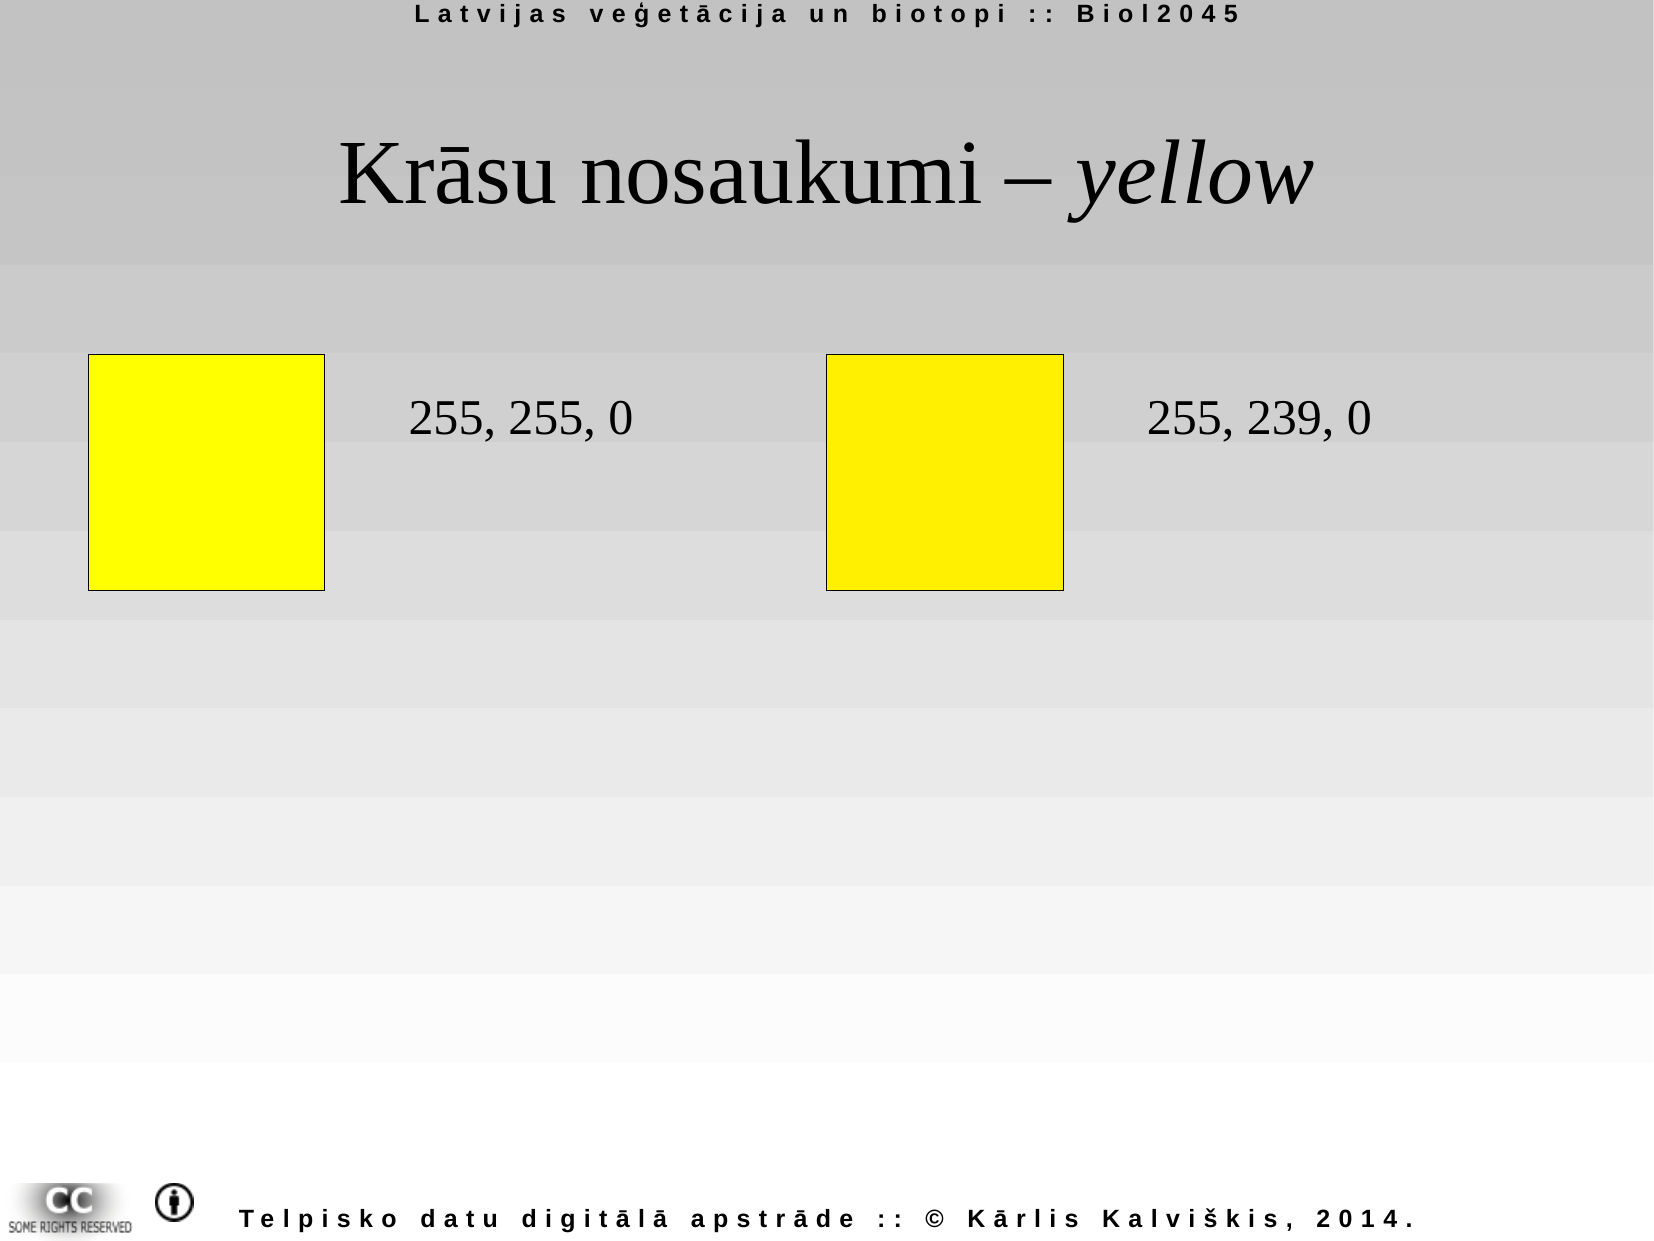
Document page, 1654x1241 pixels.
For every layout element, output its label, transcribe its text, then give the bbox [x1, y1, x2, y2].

title Krāsu nosaukumi – yellow [29, 49, 1625, 296]
text_box 255, 255, 0 [408, 389, 634, 446]
picture [0, 0, 1654, 1241]
text_box [88, 354, 325, 591]
text_box [826, 354, 1064, 591]
text_box 255, 239, 0 [1146, 389, 1372, 446]
